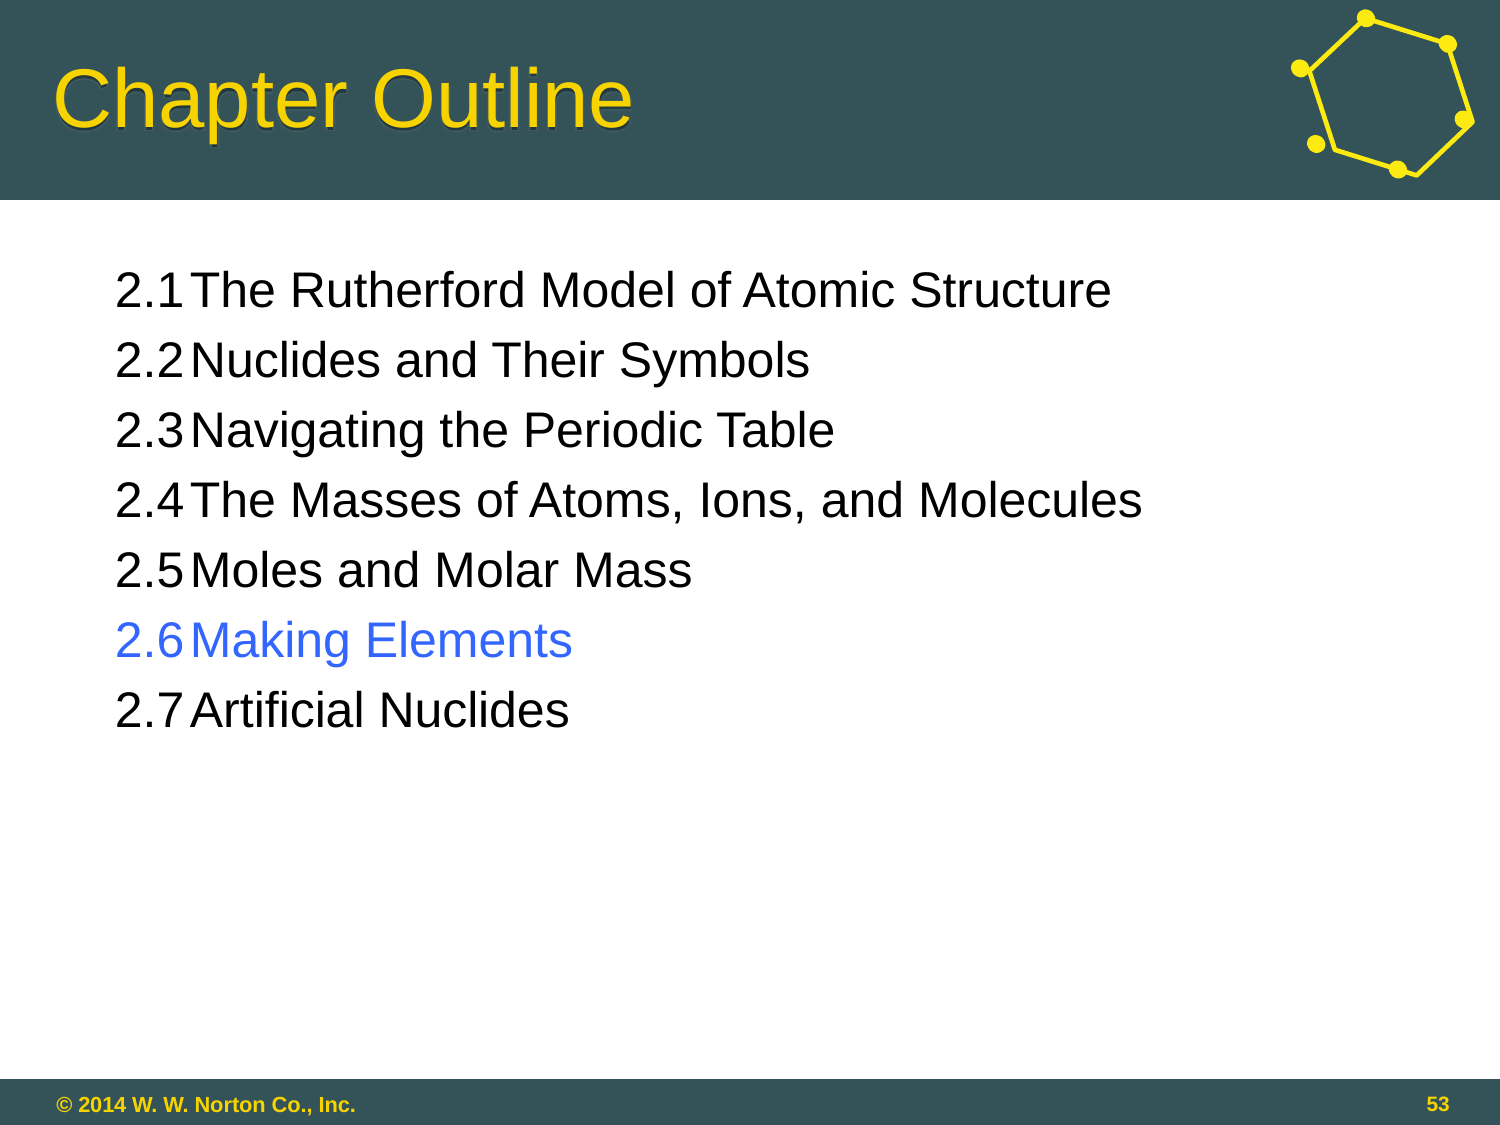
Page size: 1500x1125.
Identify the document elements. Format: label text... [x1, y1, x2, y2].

list 2.1 The Rutherford Model of Atomic Structure 2.2 Nuclides and Their Symbols 2.3 Navigating the Periodic Table 2.4 The Masses of Atoms, Ions, and Molecules 2.5 Moles and Molar Mass 2.6 Making Elements 2.7 Artificial Nuclides [99, 249, 1375, 963]
slide_number <number> [1411, 1086, 1468, 1119]
title Chapter Outline [37, 0, 1313, 189]
